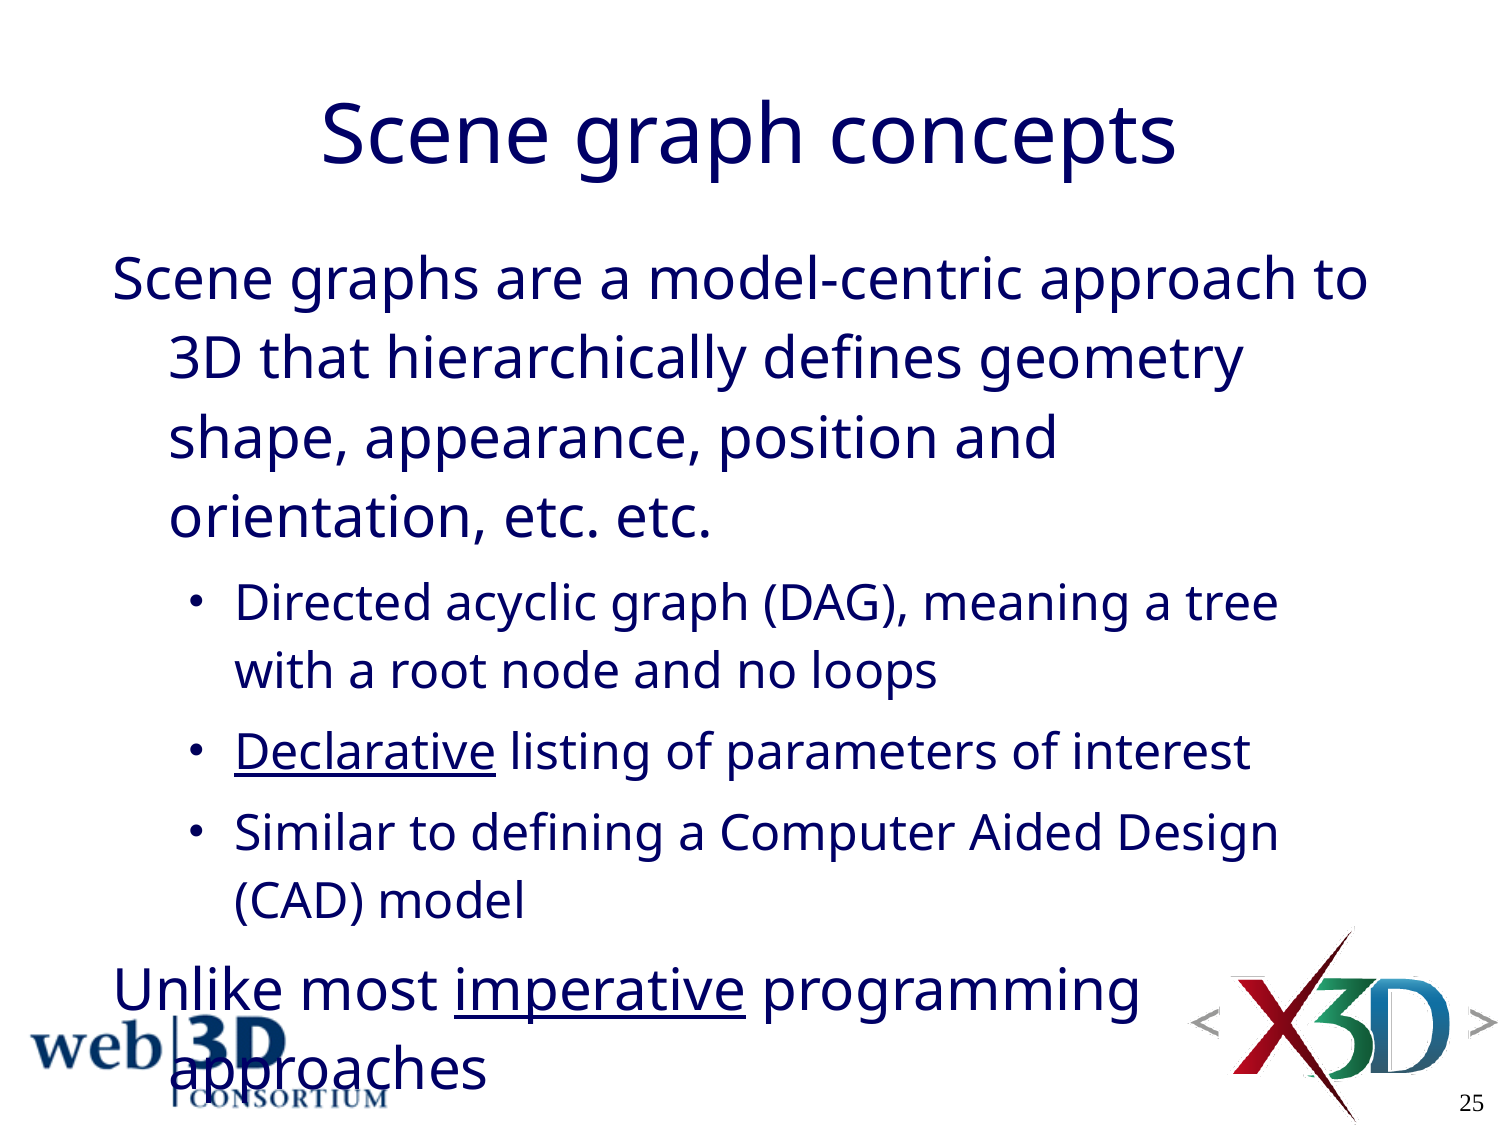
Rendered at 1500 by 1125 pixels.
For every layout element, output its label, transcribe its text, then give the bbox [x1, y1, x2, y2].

picture [363, 998, 380, 1006]
picture [1187, 926, 1500, 1125]
picture [123, 998, 144, 1006]
list Scene graphs are a model-centric approach to 3D that hierarchically defines geometry shape, appearance, position and orientation, etc. etc. Directed acyclic graph (DAG), meaning a tree with a root node and no loops Declarative listing of parameters of interest Similar to defining a Computer Aided Design (CAD) model Unlike most imperative programming approaches draw this triangle, that triangle, recompute, etc. [112, 237, 1388, 986]
picture [12, 998, 413, 1118]
title Scene graph concepts [112, 37, 1388, 226]
